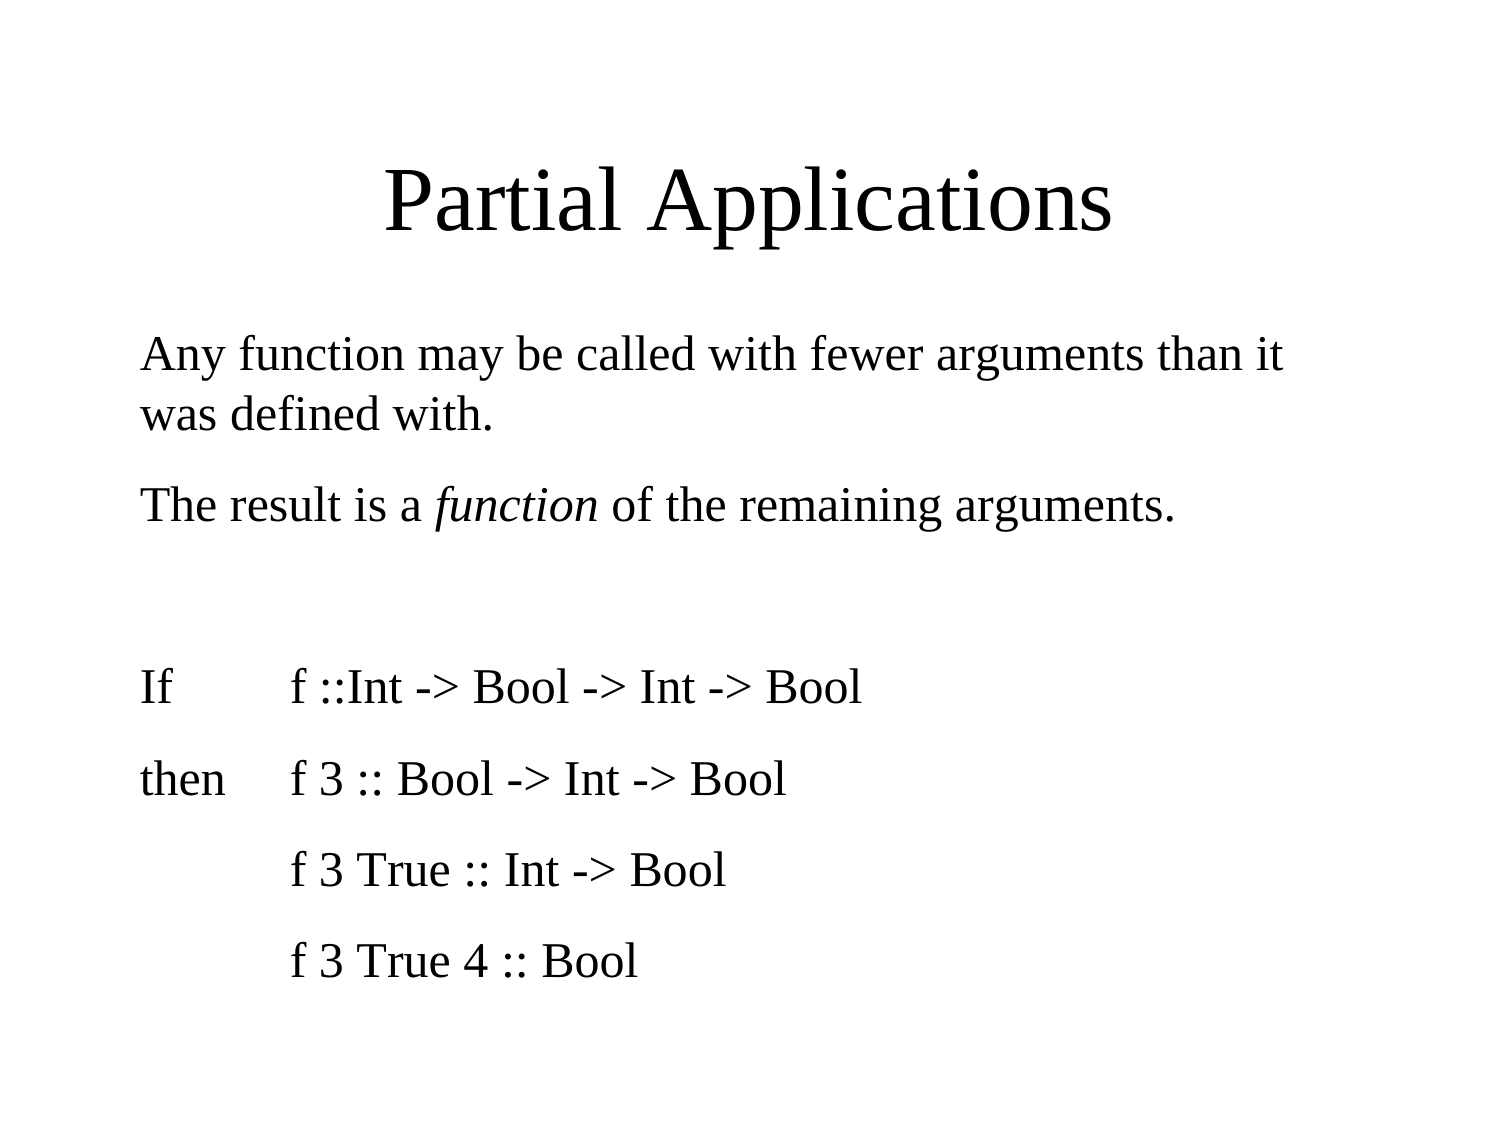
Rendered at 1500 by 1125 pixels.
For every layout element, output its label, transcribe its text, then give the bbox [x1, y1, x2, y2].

text_box Any function may be called with fewer arguments than it was defined with. The result is a function of the remaining arguments. If f ::Int -> Bool -> Int -> Bool then f 3 :: Bool -> Int -> Bool f 3 True :: Int -> Bool f 3 True 4 :: Bool [124, 312, 1351, 996]
title Partial Applications [112, 99, 1388, 288]
